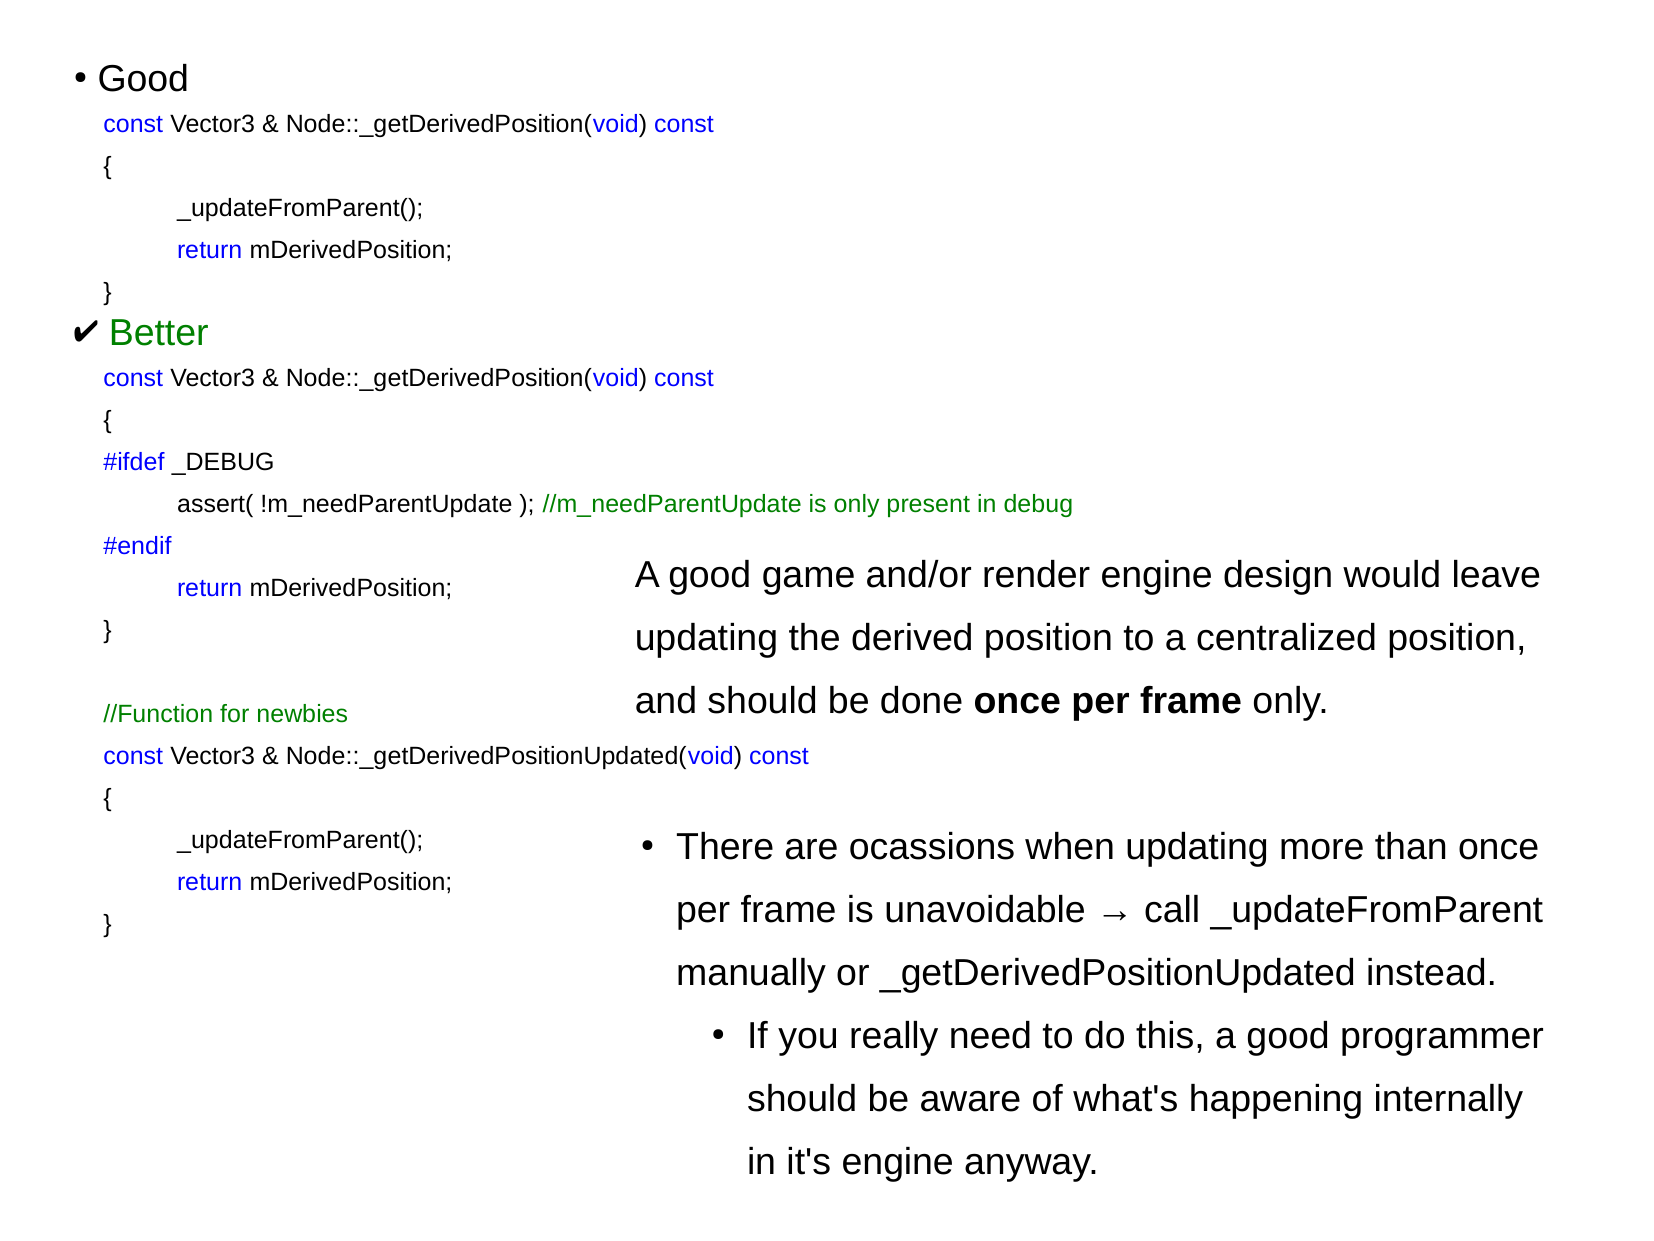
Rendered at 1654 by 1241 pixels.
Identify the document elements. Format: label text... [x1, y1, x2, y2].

text_box A good game and/or render engine design would leave updating the derived position to a centralized position, and should be done once per frame only. [620, 525, 1595, 711]
text_box const Vector3 & Node::_getDerivedPosition(void) const { _updateFromParent(); return mDerivedPosition; } [88, 88, 1093, 283]
text_box There are ocassions when updating more than once per frame is unavoidable → call _updateFromParent manually or _getDerivedPositionUpdated instead. If you really need to do this, a good programmer should be aware of what's happening internally in it's engine anyway. [590, 797, 1565, 1170]
text_box Better [59, 283, 1270, 341]
text_box const Vector3 & Node::_getDerivedPosition(void) const { #ifdef _DEBUG assert( !m_needParentUpdate ); //m_needParentUpdate is only present in debug #endif return mDerivedPosition; } //Function for newbies const Vector3 & Node::_getDerivedPositionUpdated(void) const { _updateFromParent(); return mDerivedPosition; } [88, 342, 1093, 932]
text_box Good [59, 29, 1270, 87]
